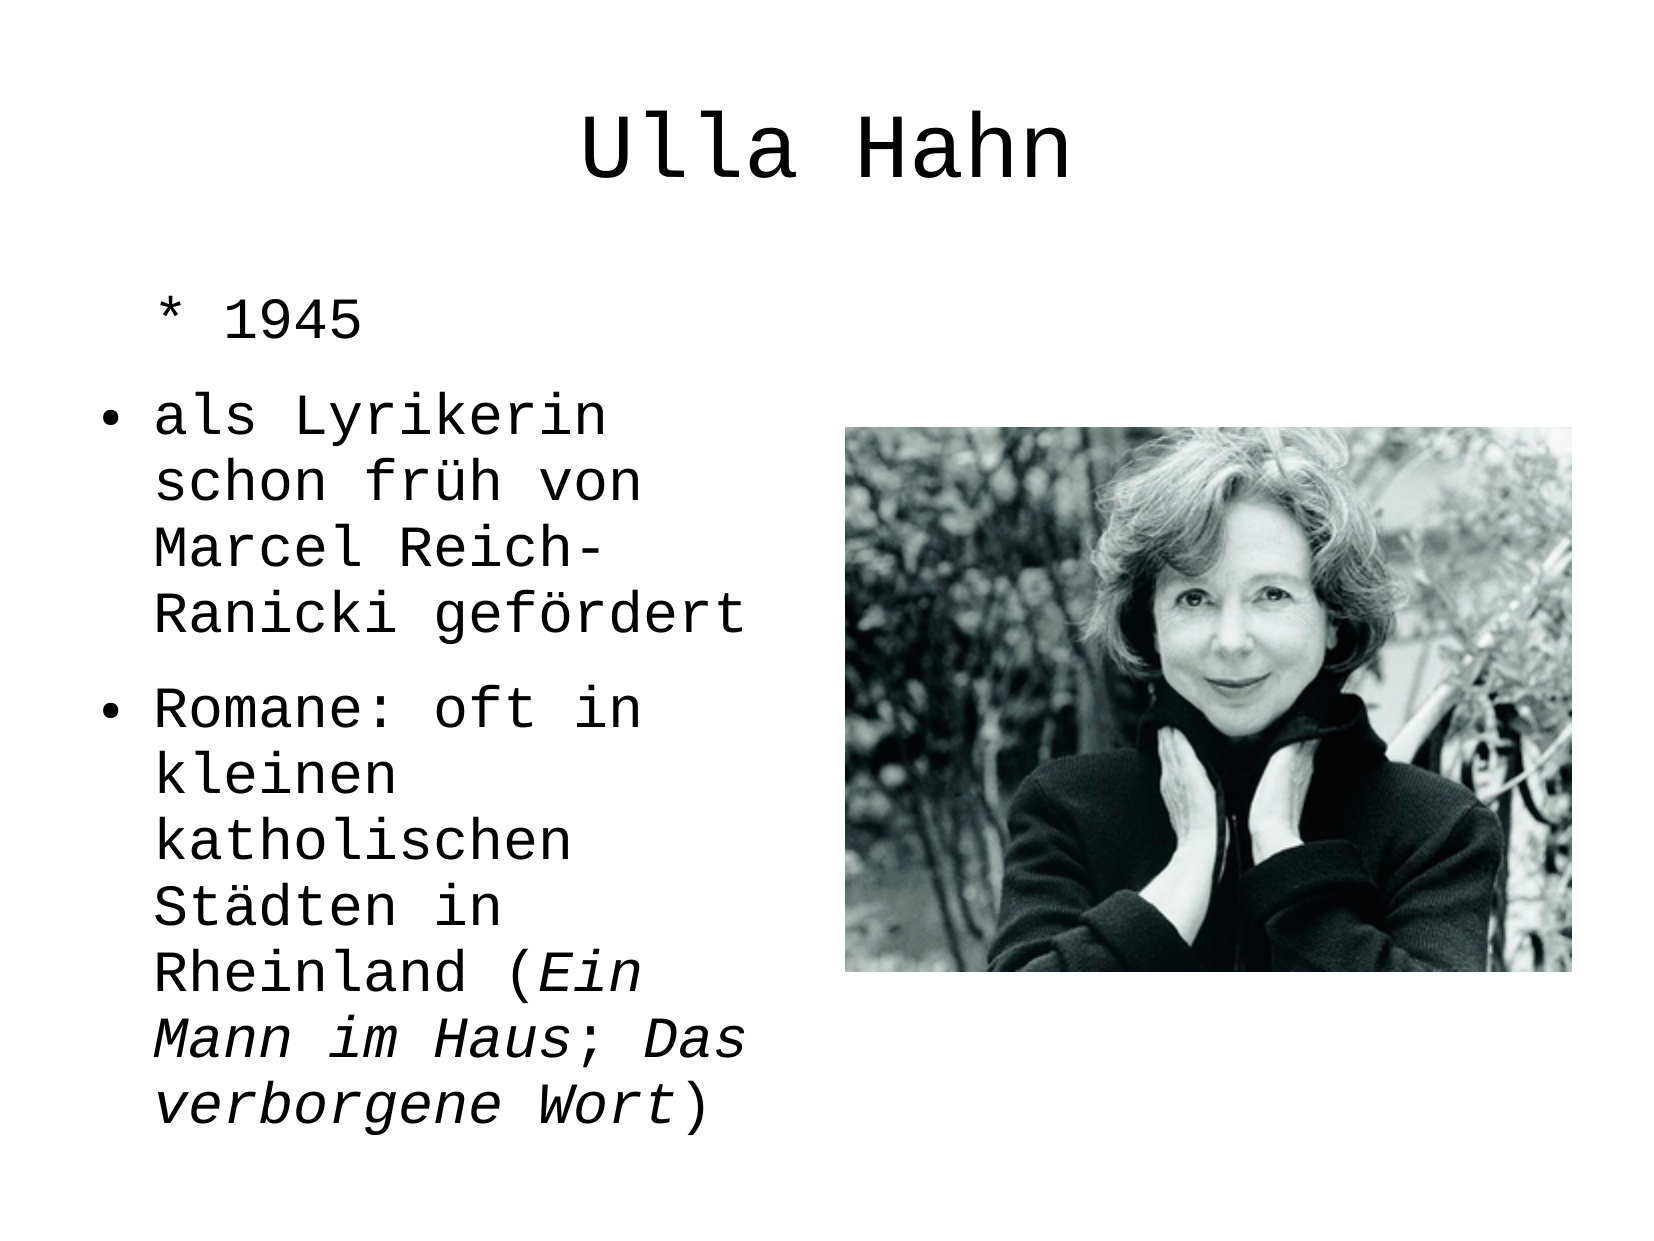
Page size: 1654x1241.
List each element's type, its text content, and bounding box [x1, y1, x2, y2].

picture [845, 427, 1572, 972]
list * 1945 als Lyrikerin schon früh von Marcel Reich-Ranicki gefördert Romane: oft in kleinen katholischen Städten in Rheinland (Ein Mann im Haus; Das verborgene Wort) [82, 290, 809, 1241]
title Ulla Hahn [82, 49, 1571, 257]
